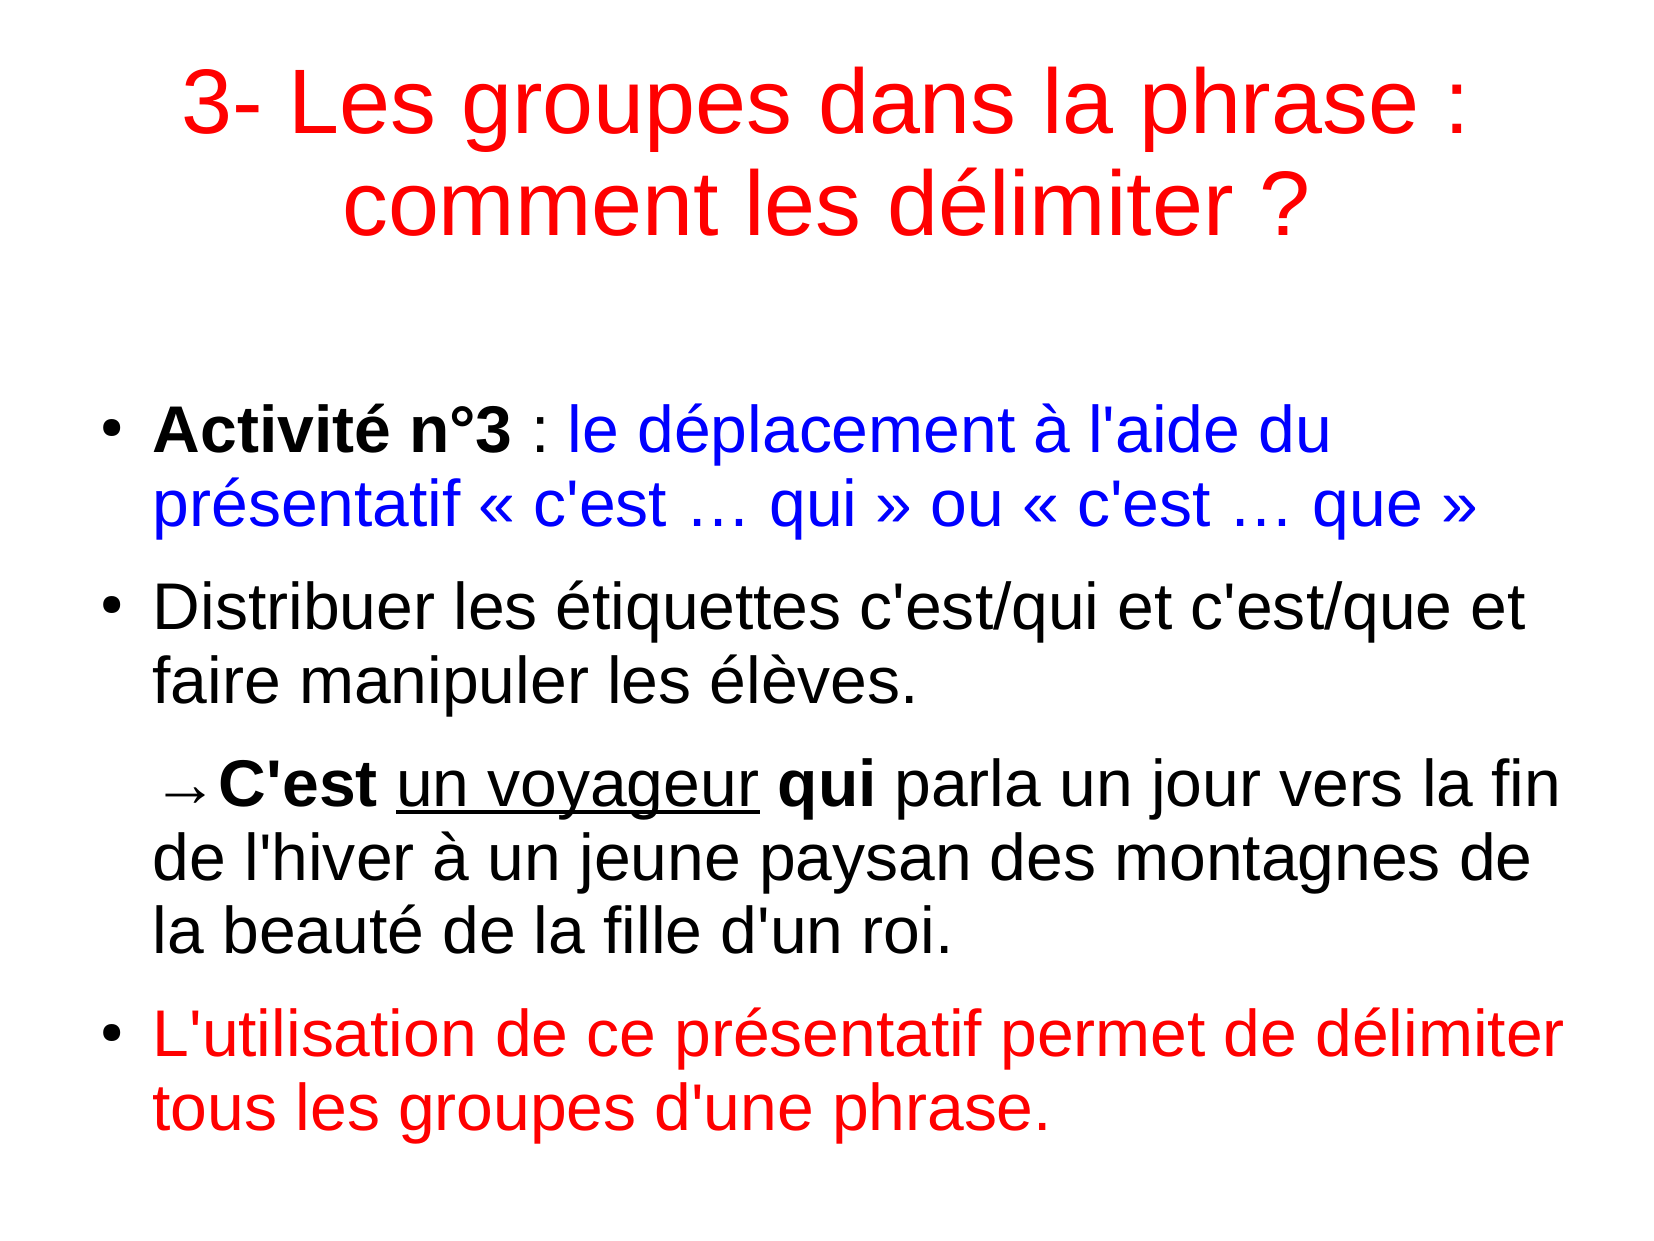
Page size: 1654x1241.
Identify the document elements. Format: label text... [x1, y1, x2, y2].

list Activité n°3 : le déplacement à l'aide du présentatif « c'est … qui » ou « c'est … que » Distribuer les étiquettes c'est/qui et c'est/que et faire manipuler les élèves. →C'est un voyageur qui parla un jour vers la fin de l'hiver à un jeune paysan des montagnes de la beauté de la fille d'un roi. L'utilisation de ce présentatif permet de délimiter tous les groupes d'une phrase. [82, 290, 1571, 1146]
title 3- Les groupes dans la phrase : comment les délimiter ? [82, 49, 1571, 257]
